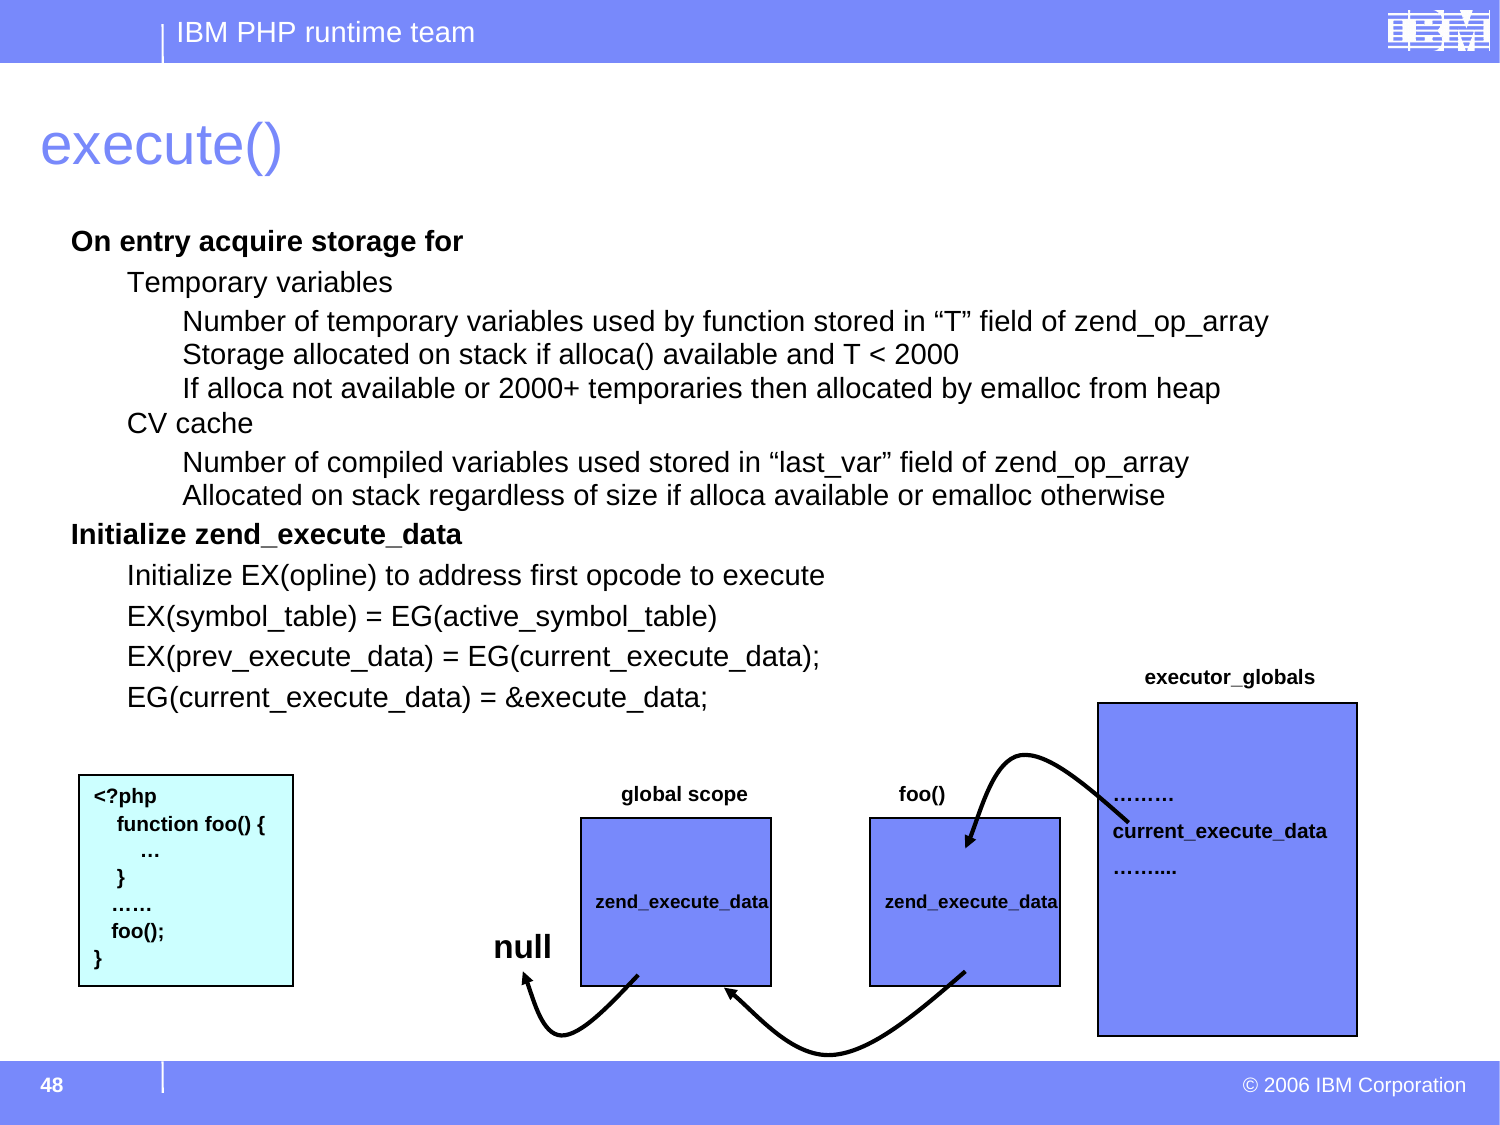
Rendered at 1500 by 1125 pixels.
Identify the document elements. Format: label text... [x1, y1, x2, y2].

title execute()‏ [25, 82, 1378, 184]
text_box zend_execute_data [870, 817, 1061, 987]
text_box <?php function foo() { … } …… foo(); } [79, 774, 293, 987]
text_box ……… current_execute_data …….... [1097, 702, 1358, 1036]
text_box global scope [606, 774, 763, 814]
text_box foo()‏ [884, 774, 961, 814]
list On entry acquire storage for Temporary variables Number of temporary variables used by function stored in “T” field of zend_op_array Storage allocated on stack if alloca() available and T < 2000 If alloca not available or 2000+ temporaries then allocated by emalloc from heap CV cache Number of compiled variables used stored in “last_var” field of zend_op_array Allocated on stack regardless of size if alloca available or emalloc otherwise Initialize zend_execute_data Initialize EX(opline) to address first opcode to execute EX(symbol_table) = EG(active_symbol_table)‏ EX(prev_execute_data) = EG(current_execute_data); EG(current_execute_data) = &execute_data; [55, 222, 1433, 842]
text_box zend_execute_data [580, 817, 772, 987]
text_box null [478, 920, 568, 974]
text_box executor_globals [1129, 658, 1331, 698]
